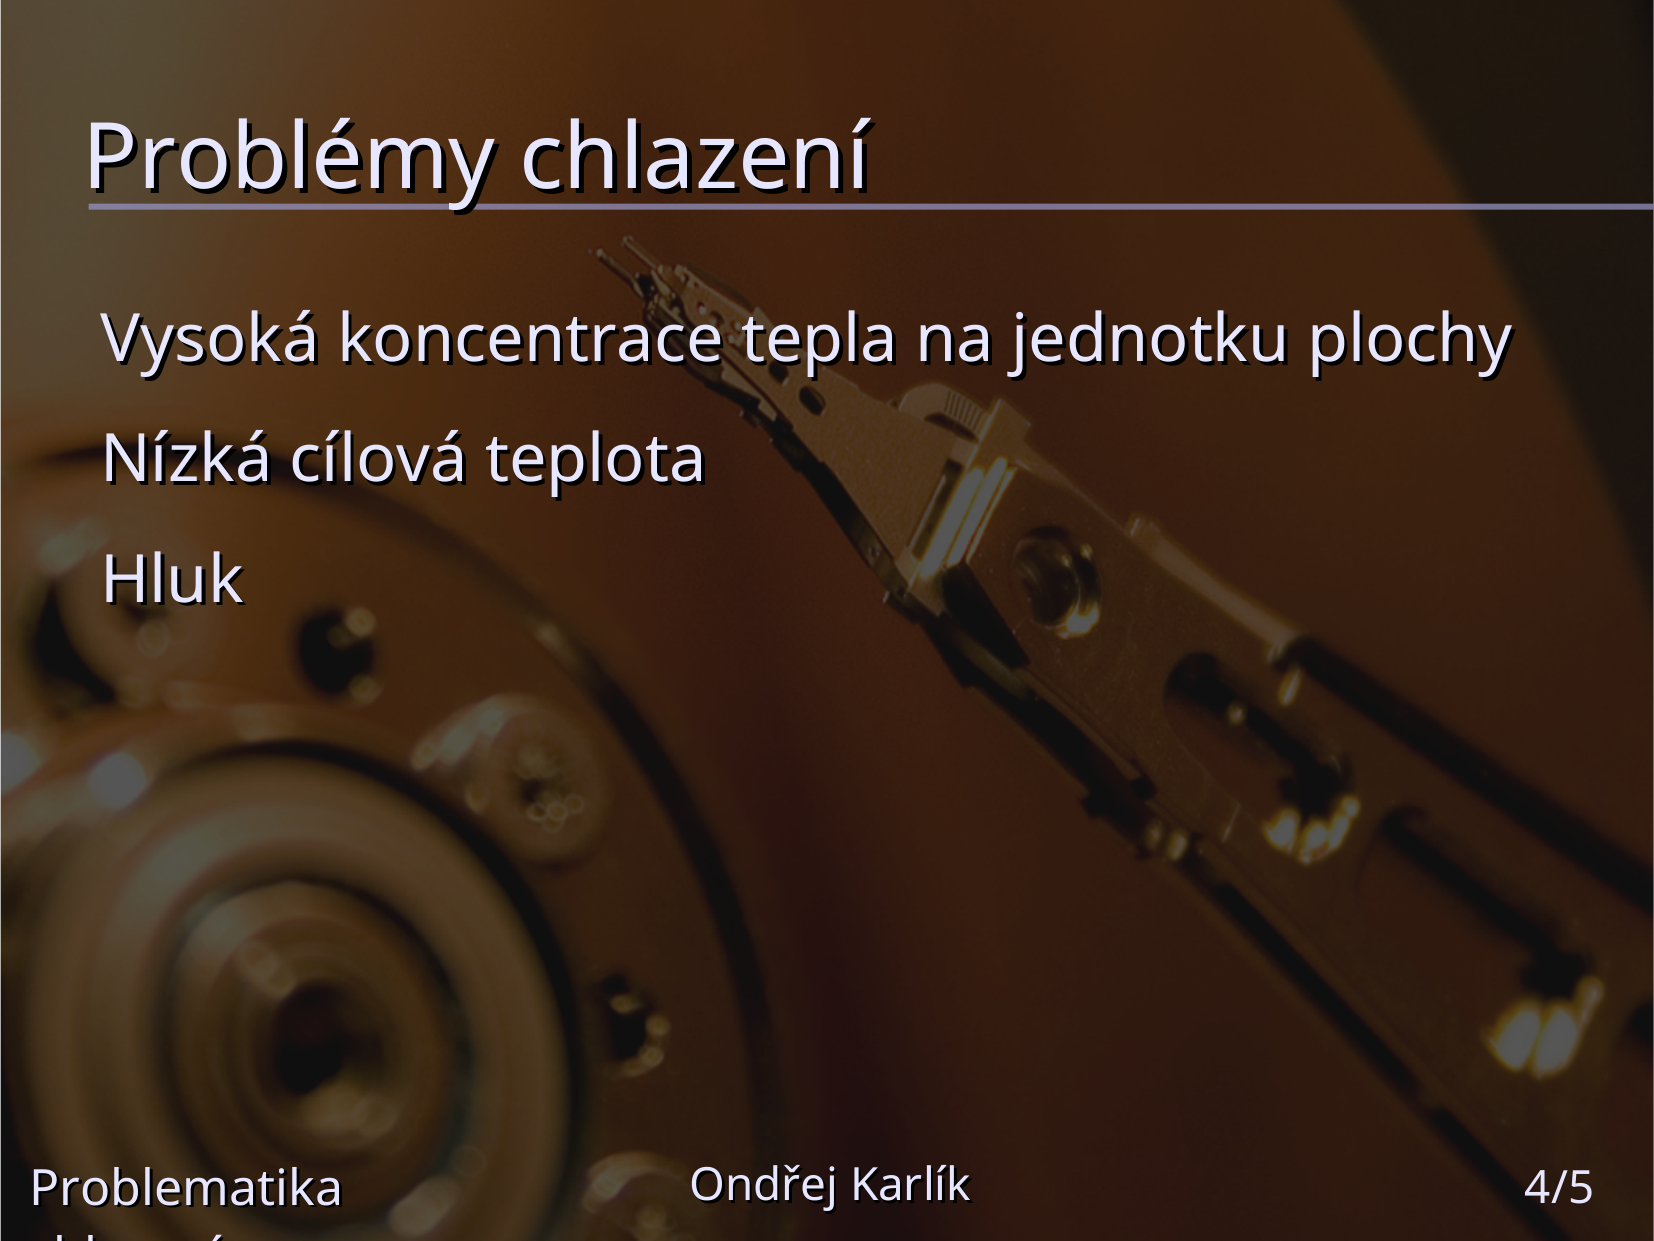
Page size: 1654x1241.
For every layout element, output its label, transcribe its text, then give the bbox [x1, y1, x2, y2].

picture [0, 0, 1654, 1241]
list Vysoká koncentrace tepla na jednotku plochy Nízká cílová teplota Hluk [82, 290, 1571, 1109]
title Problémy chlazení [82, 49, 1571, 257]
